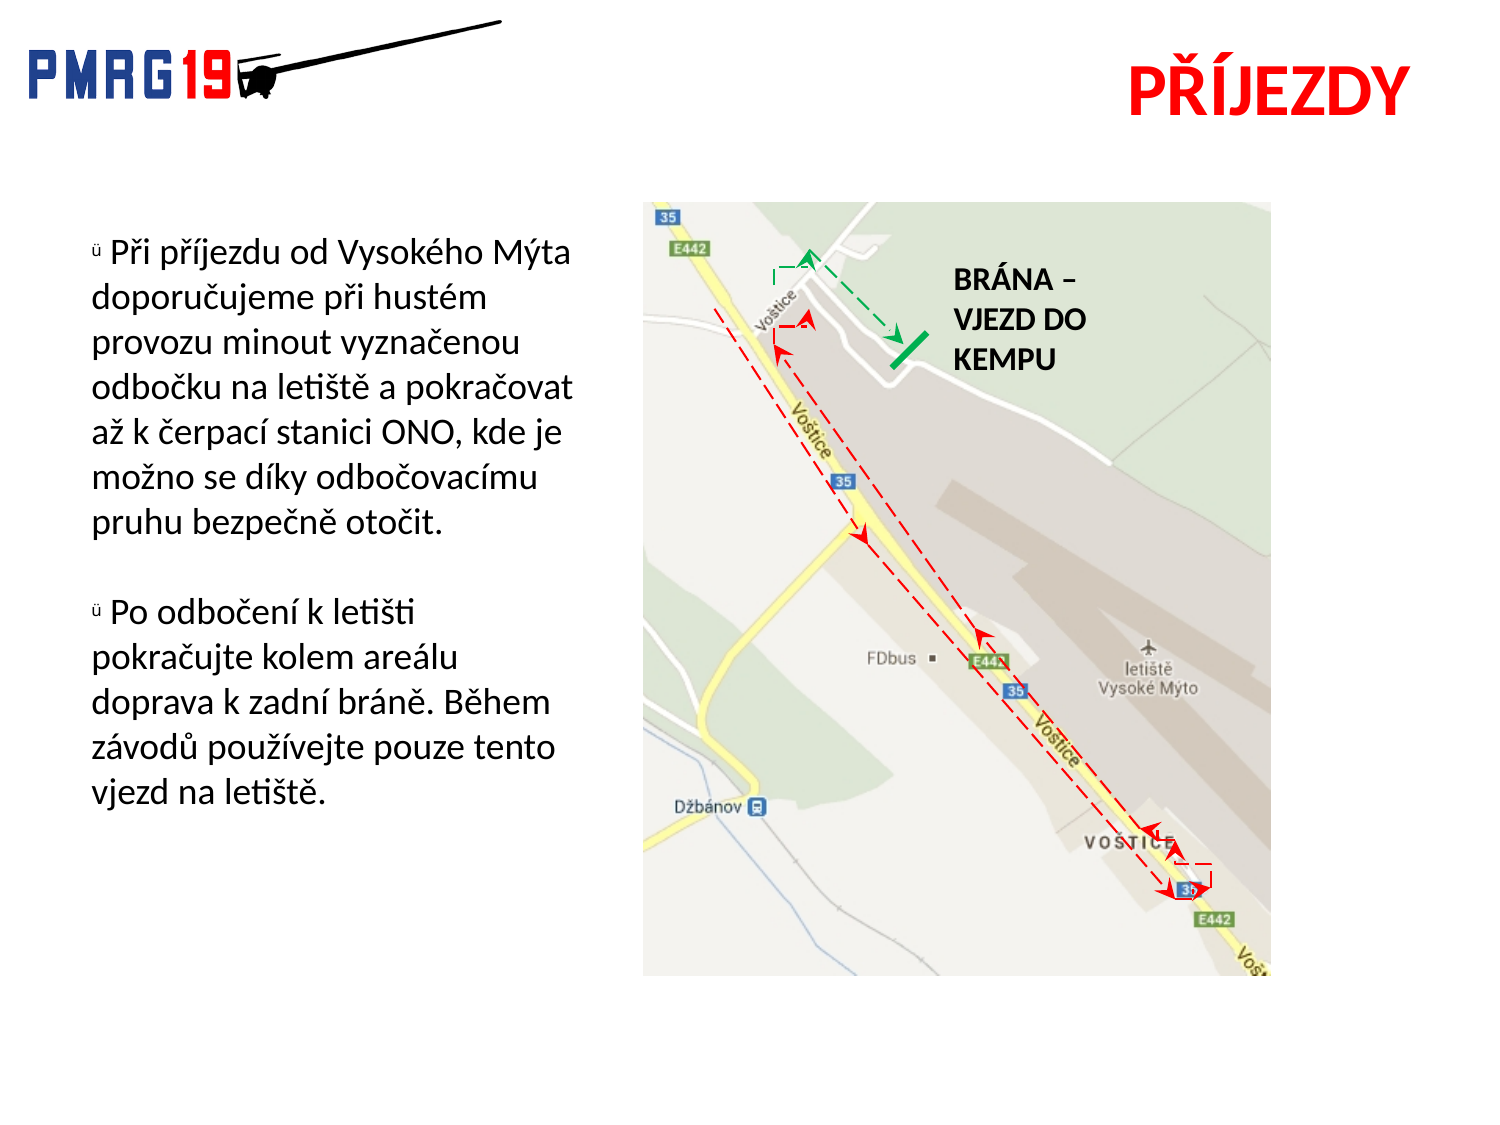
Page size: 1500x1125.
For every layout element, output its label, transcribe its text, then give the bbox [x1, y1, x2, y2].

title PŘÍJEZDY [75, 21, 1425, 149]
text_box Při příjezdu od Vysokého Mýta doporučujeme při hustém provozu minout vyznačenou odbočku na letiště a pokračovat až k čerpací stanici ONO, kde je možno se díky odbočovacímu pruhu bezpečně otočit. Po odbočení k letišti pokračujte kolem areálu doprava k zadní bráně. Během závodů používejte pouze tento vjezd na letiště. [76, 219, 597, 826]
picture [29, 20, 502, 99]
picture [643, 202, 1271, 976]
text_box BRÁNA – VJEZD DO KEMPU [938, 249, 1140, 386]
